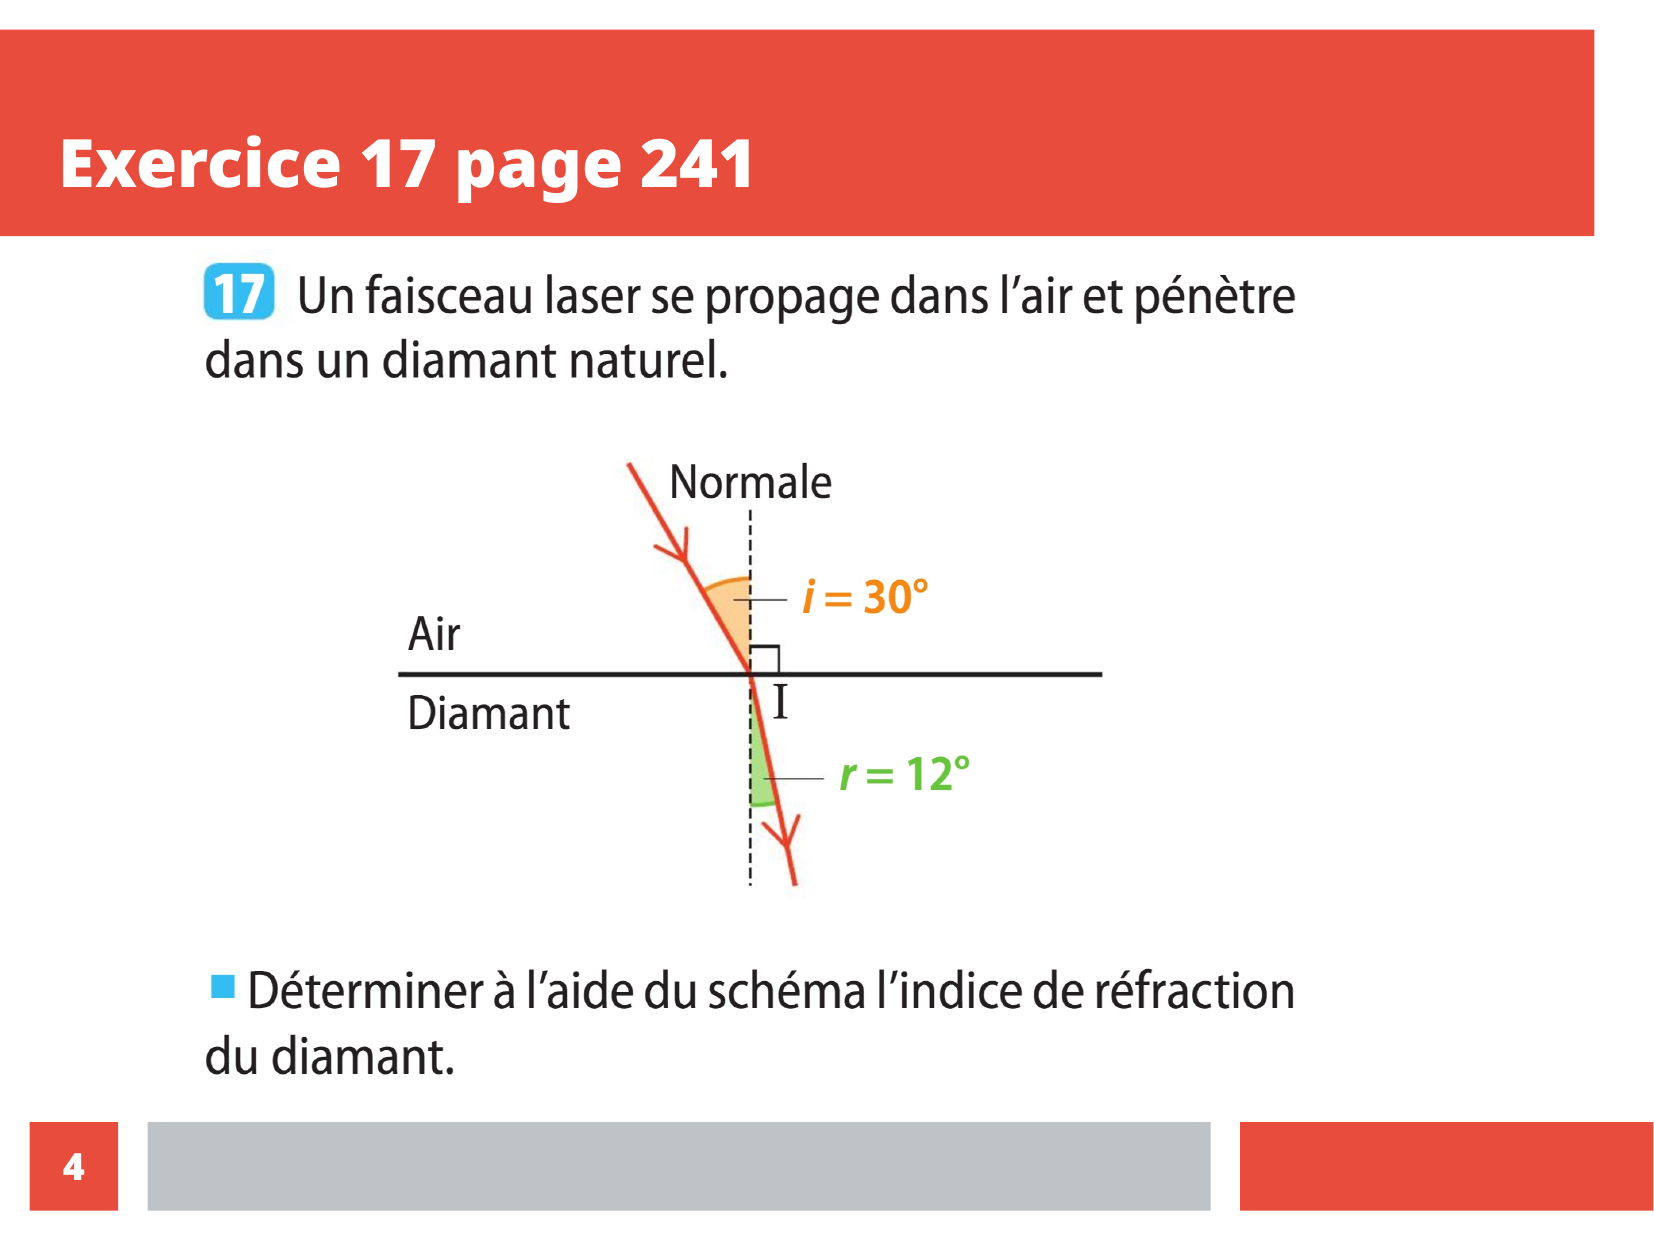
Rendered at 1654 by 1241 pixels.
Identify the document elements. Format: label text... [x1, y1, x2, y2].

title Exercice 17 page 241 [59, 59, 1595, 207]
picture [188, 245, 1329, 1093]
